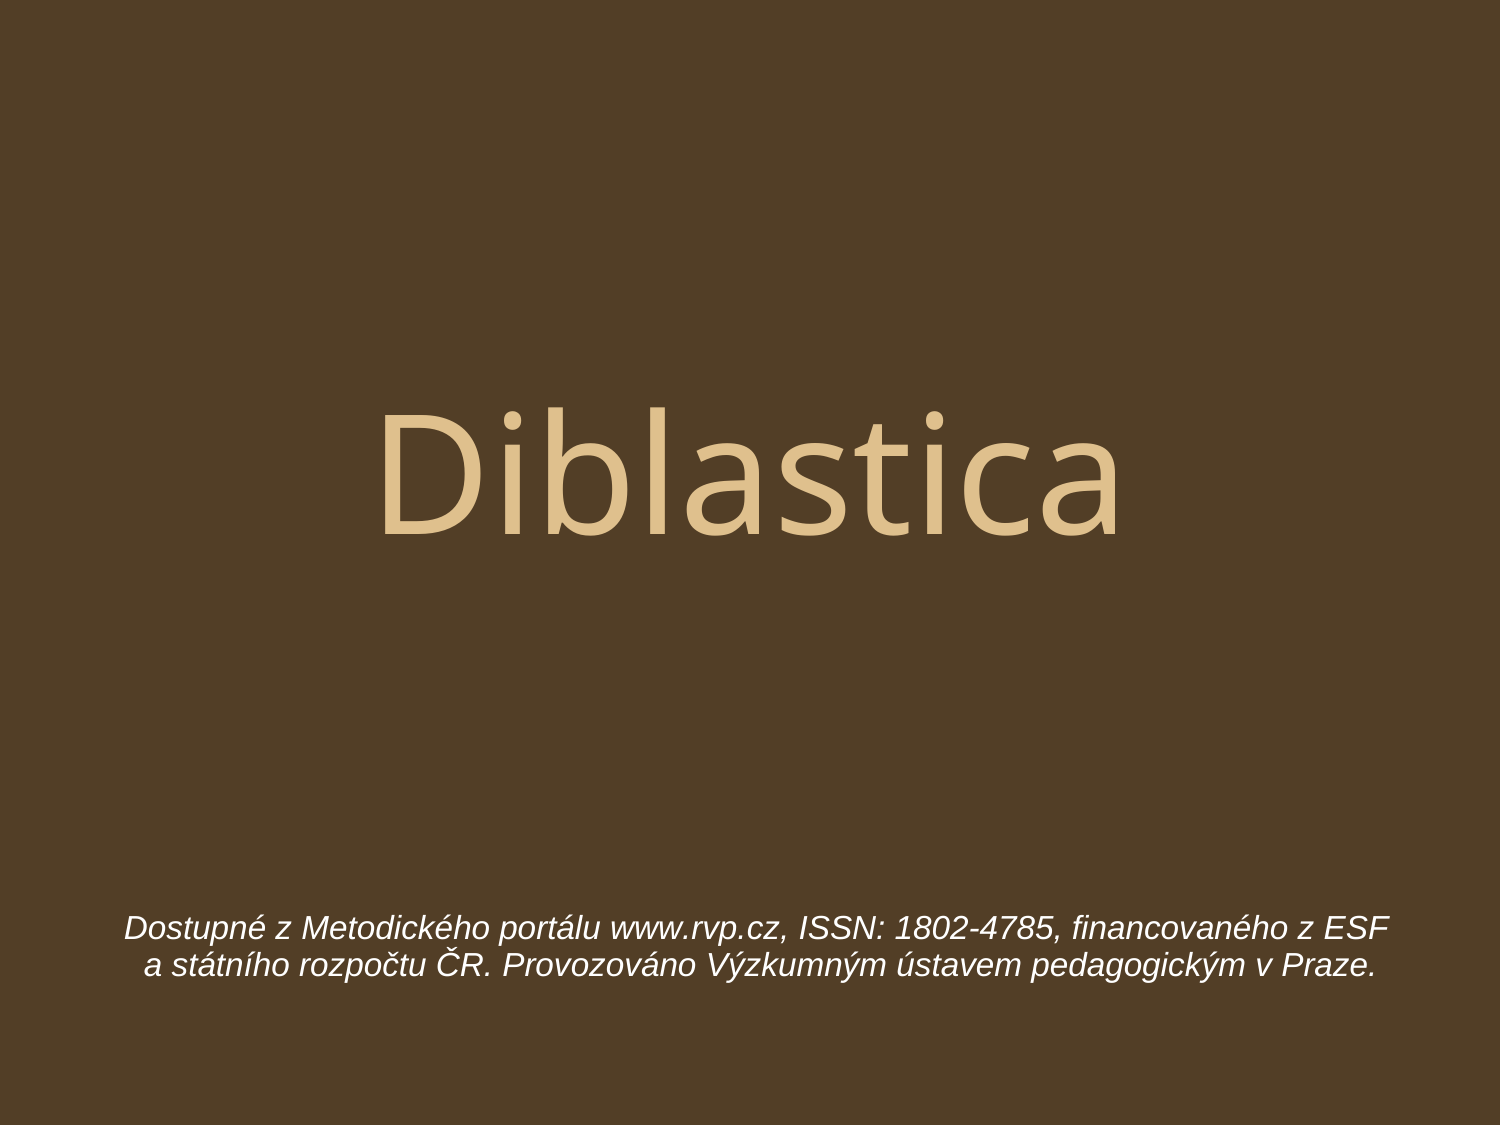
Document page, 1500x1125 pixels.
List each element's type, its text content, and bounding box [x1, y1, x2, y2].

text_box Dostupné z Metodického portálu www.rvp.cz, ISSN: 1802-4785, financovaného z ESF a státního rozpočtu ČR. Provozováno Výzkumným ústavem pedagogickým v Praze. [70, 902, 1454, 1074]
title Diblastica [112, 346, 1388, 594]
